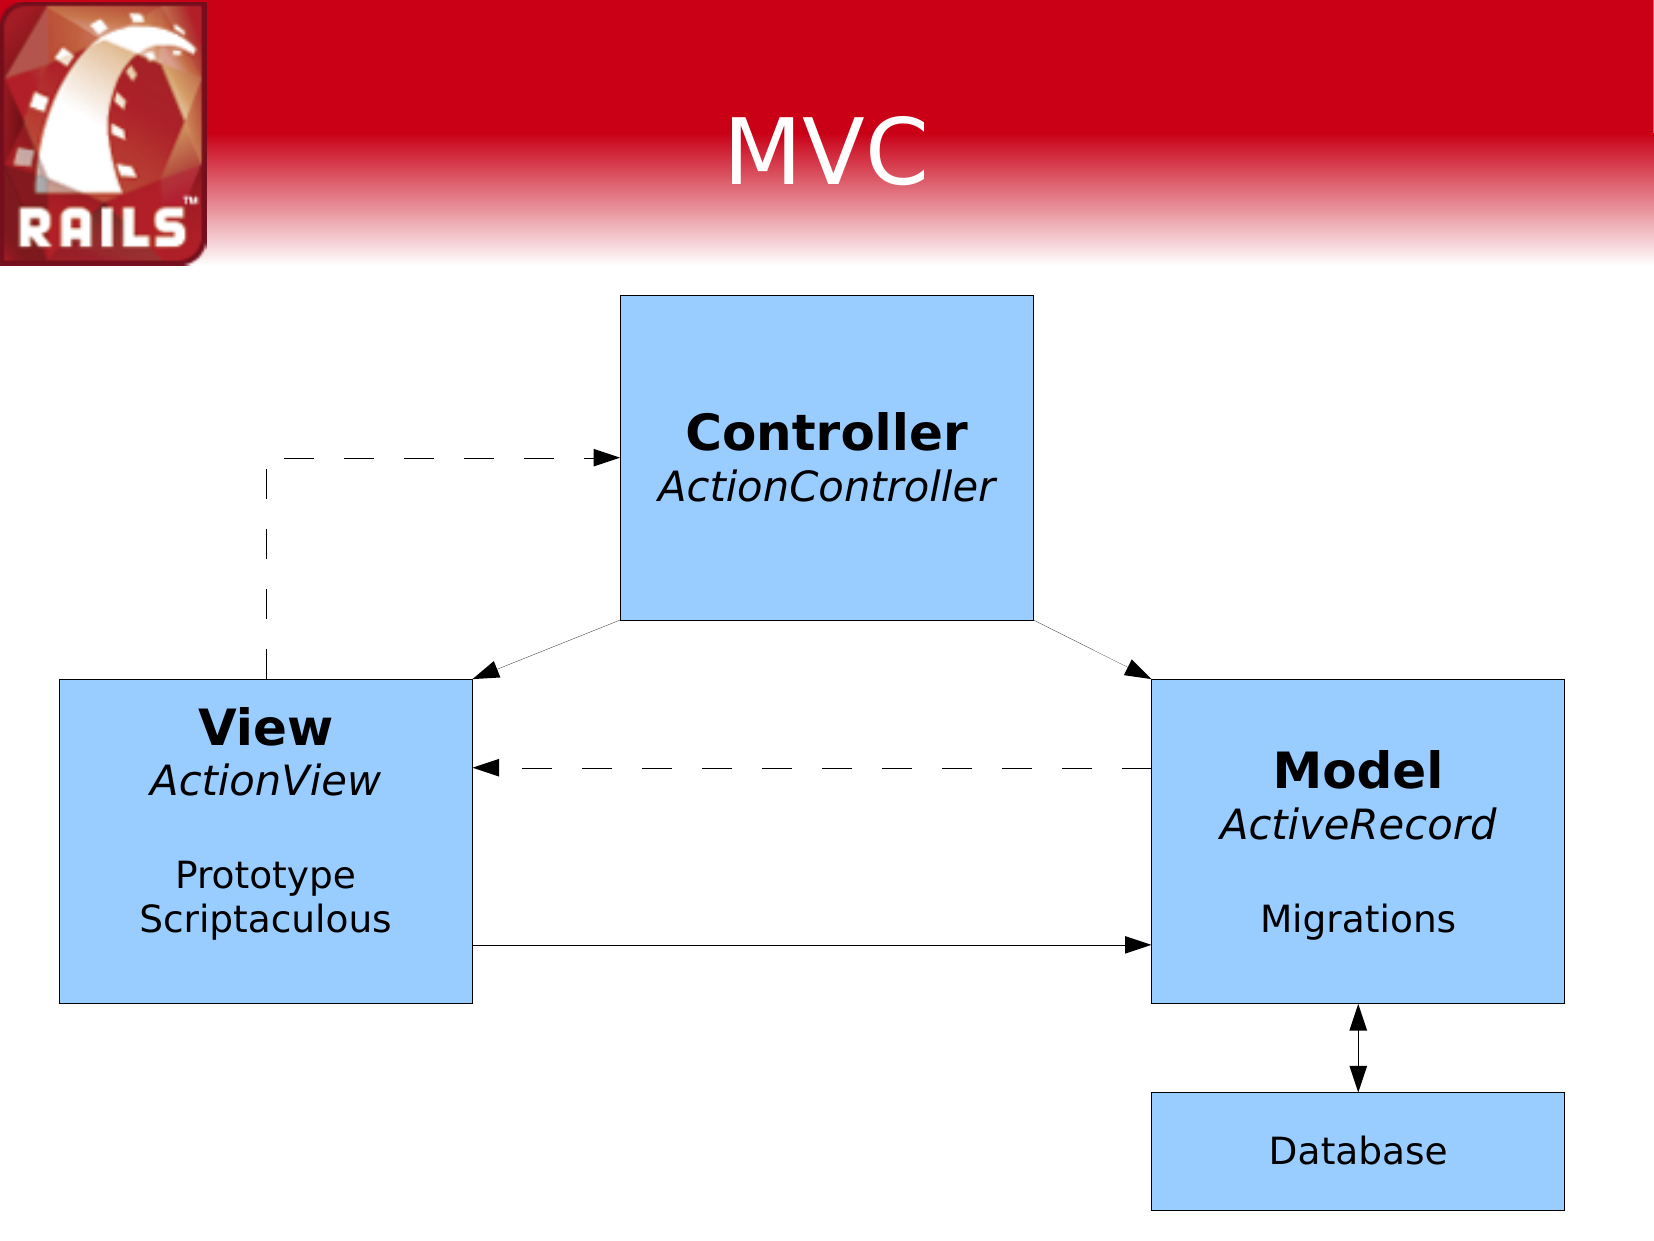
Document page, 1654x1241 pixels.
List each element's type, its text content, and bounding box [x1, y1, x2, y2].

text_box Model ActiveRecord Migrations [1151, 679, 1565, 1004]
text_box View ActionView Prototype Scriptaculous [59, 679, 473, 1004]
picture [0, 2, 207, 266]
text_box Database [1151, 1092, 1565, 1211]
title MVC [82, 56, 1571, 250]
text_box Controller ActionController [620, 295, 1034, 621]
